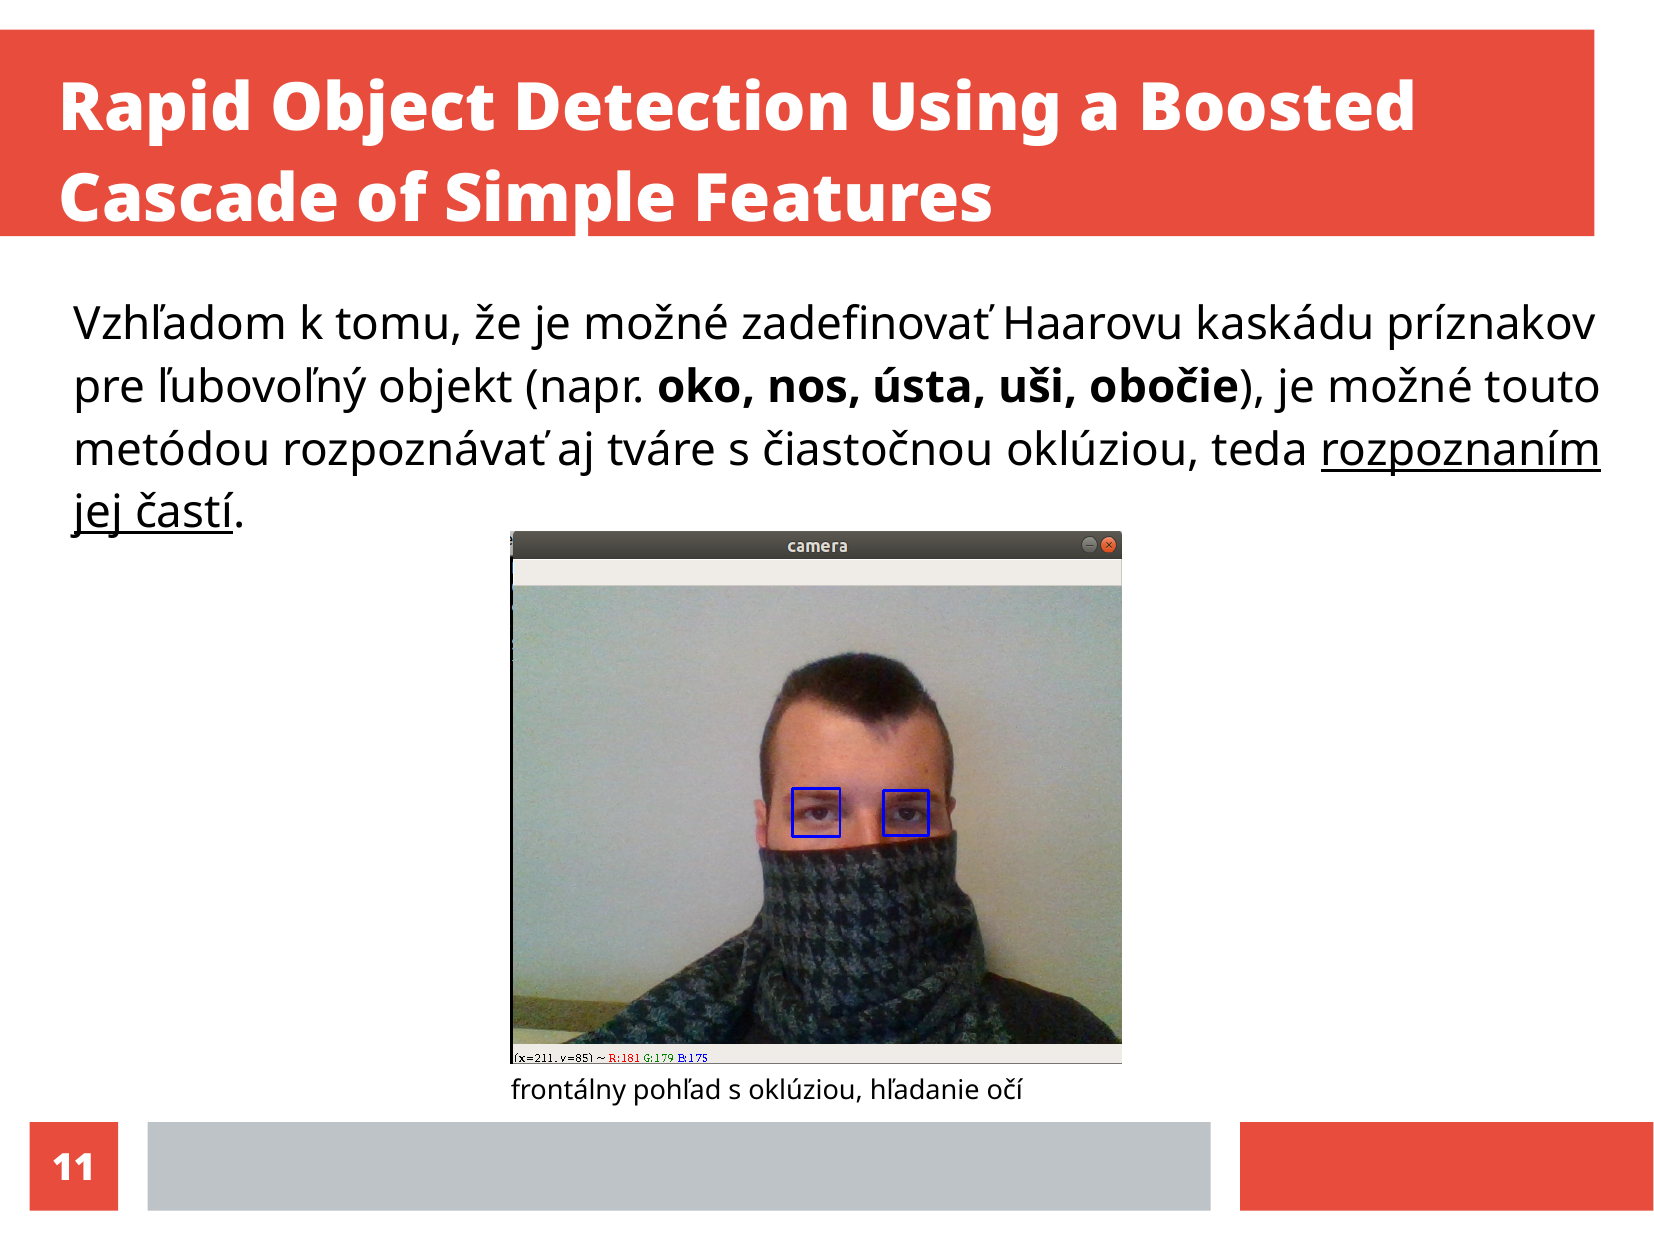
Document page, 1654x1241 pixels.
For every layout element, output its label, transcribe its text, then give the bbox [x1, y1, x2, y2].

text_box Vzhľadom k tomu, že je možné zadefinovať Haarovu kaskádu príznakov pre ľubovoľný objekt (napr. oko, nos, ústa, uši, obočie), je možné touto metódou rozpoznávať aj tváre s čiastočnou oklúziou, teda rozpoznaním jej častí. [59, 283, 1630, 1099]
text_box frontálny pohľad s oklúziou, hľadanie očí [496, 1063, 1076, 1110]
picture [510, 531, 1122, 1064]
title Rapid Object Detection Using a Boosted Cascade of Simple Features [59, 59, 1595, 207]
